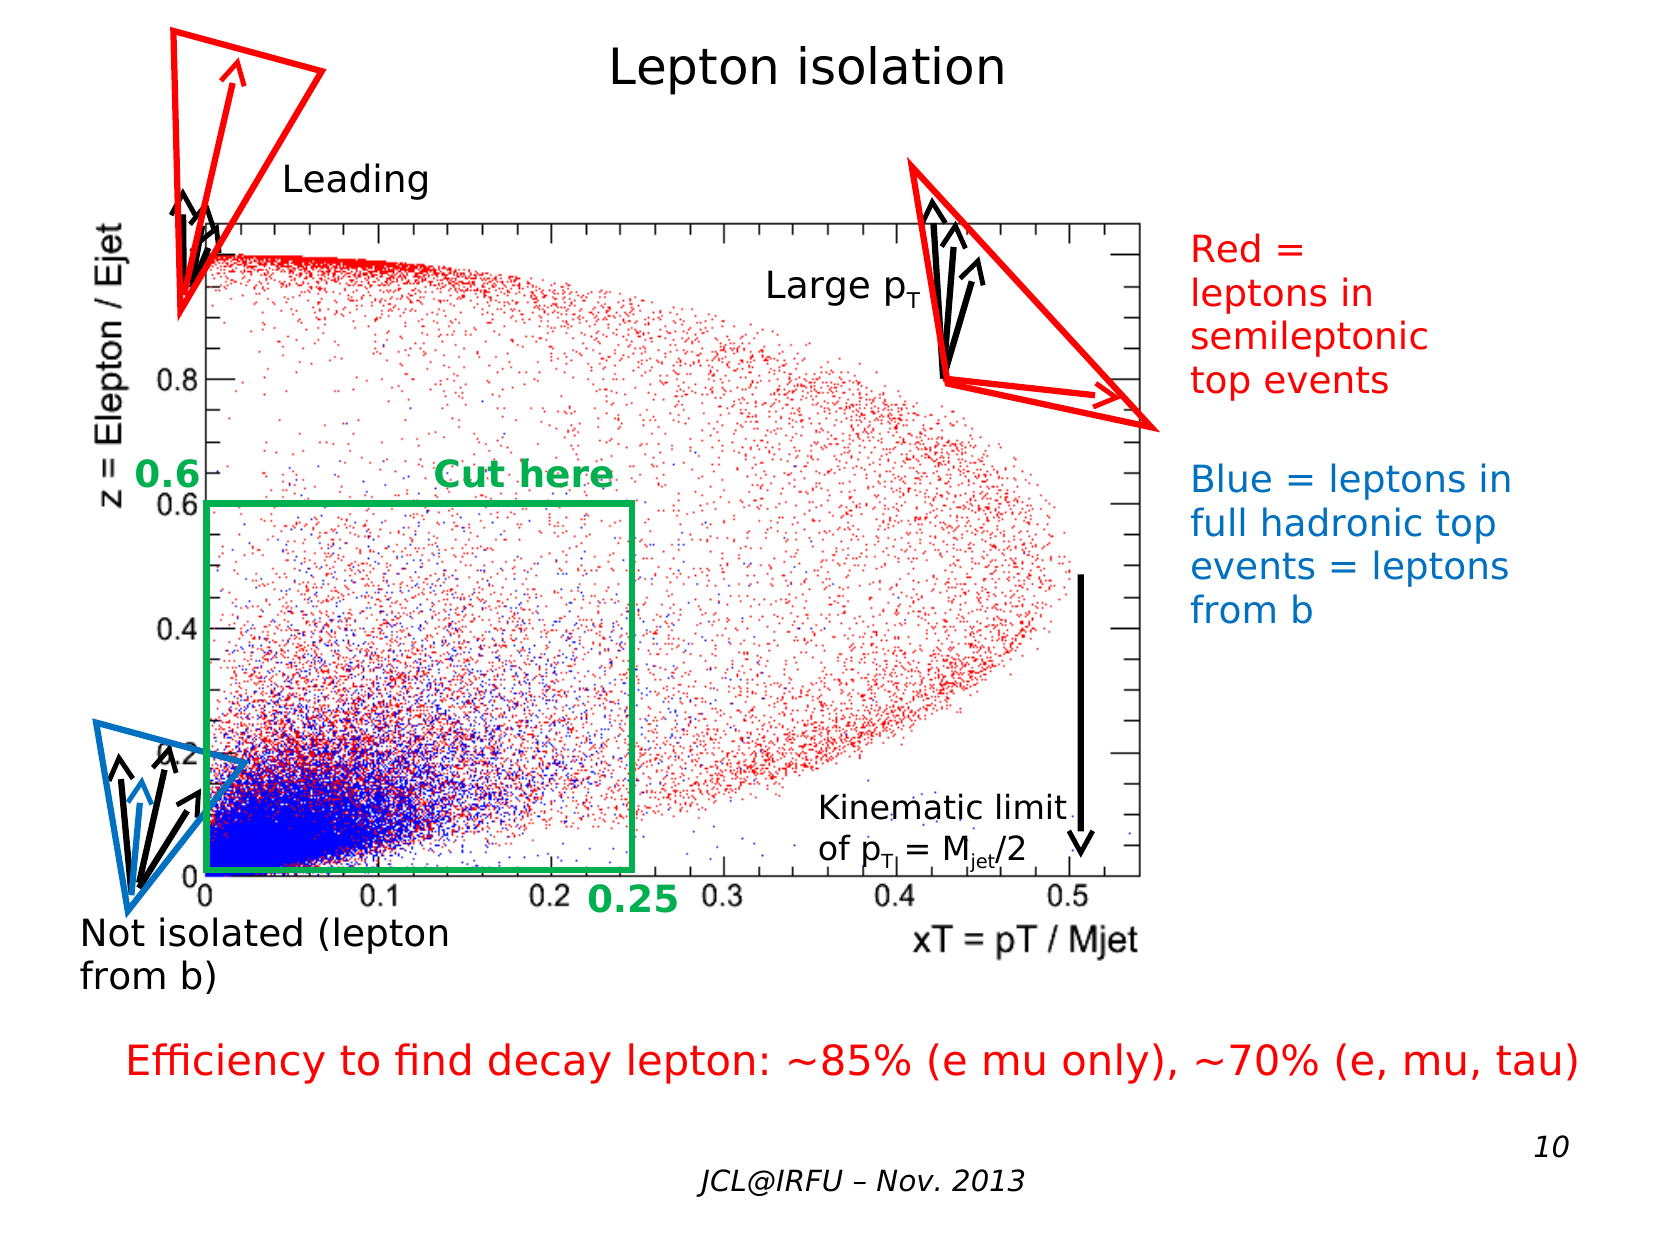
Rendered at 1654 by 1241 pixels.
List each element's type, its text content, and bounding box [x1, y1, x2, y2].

text_box [127, 789, 153, 873]
text_box Large pT [750, 253, 940, 319]
text_box Cut here [418, 444, 630, 504]
text_box 0.6 [119, 444, 216, 504]
text_box [204, 217, 210, 234]
text_box [181, 201, 197, 263]
text_box [919, 184, 955, 253]
text_box Lepton isolation [593, 30, 1022, 104]
text_box 0.25 [572, 869, 695, 929]
text_box Kinematic limit of pT = Mjet/2 [803, 781, 1099, 880]
text_box [210, 757, 237, 799]
text_box Leading [266, 150, 451, 210]
text_box Efficiency to find decay lepton: ~85% (e mu only), ~70% (e, mu, tau) [110, 1029, 1648, 1093]
text_box [210, 507, 629, 867]
text_box [201, 235, 215, 254]
text_box [181, 184, 205, 211]
text_box [939, 222, 1140, 421]
text_box [59, 184, 1164, 990]
text_box [135, 887, 140, 895]
text_box Red = leptons in semileptonic top events [1175, 219, 1459, 410]
text_box Not isolated (lepton from b) [64, 903, 562, 1007]
text_box [209, 184, 250, 235]
text_box [101, 728, 203, 869]
text_box Blue = leptons in full hadronic top events = leptons from b [1175, 450, 1538, 641]
